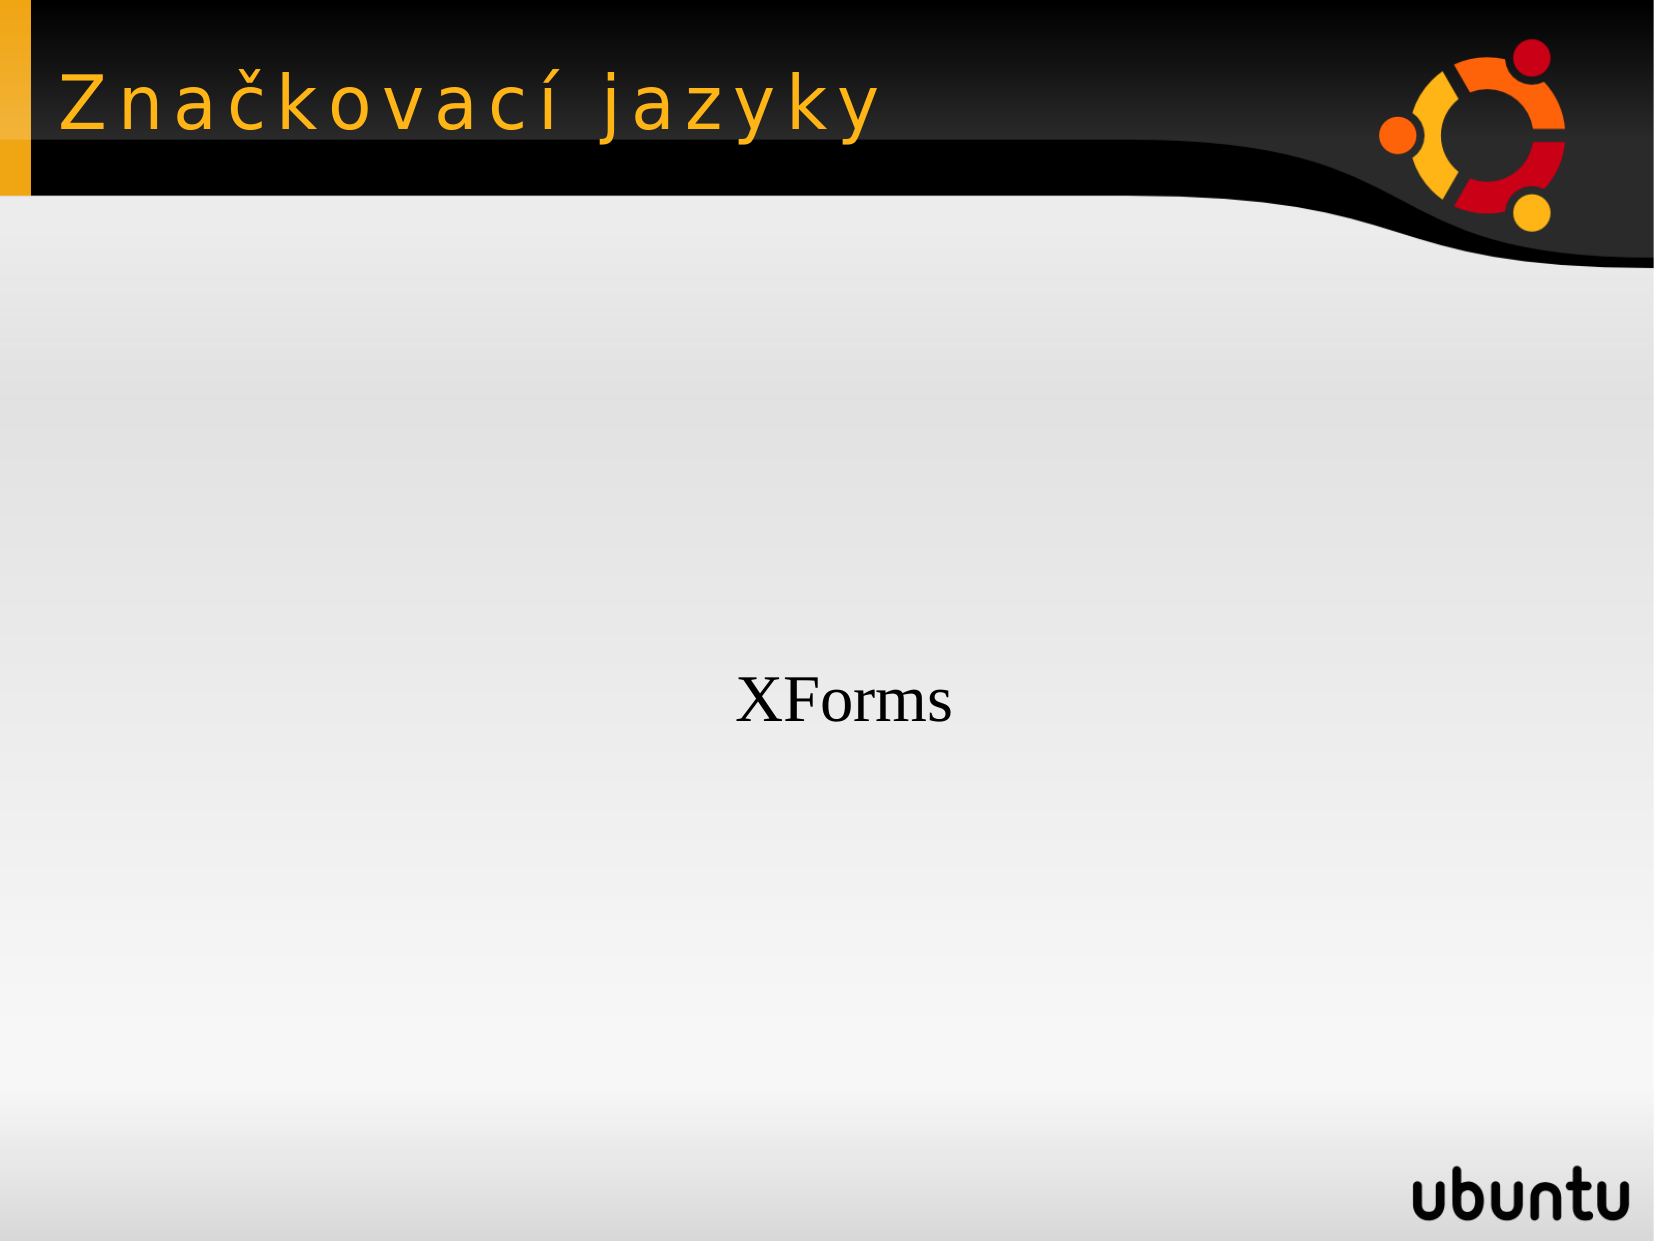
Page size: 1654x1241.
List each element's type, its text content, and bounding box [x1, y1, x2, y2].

title Značkovací jazyky [59, 29, 1270, 178]
subtitle XForms [82, 290, 1571, 1109]
picture [0, 0, 1654, 1241]
